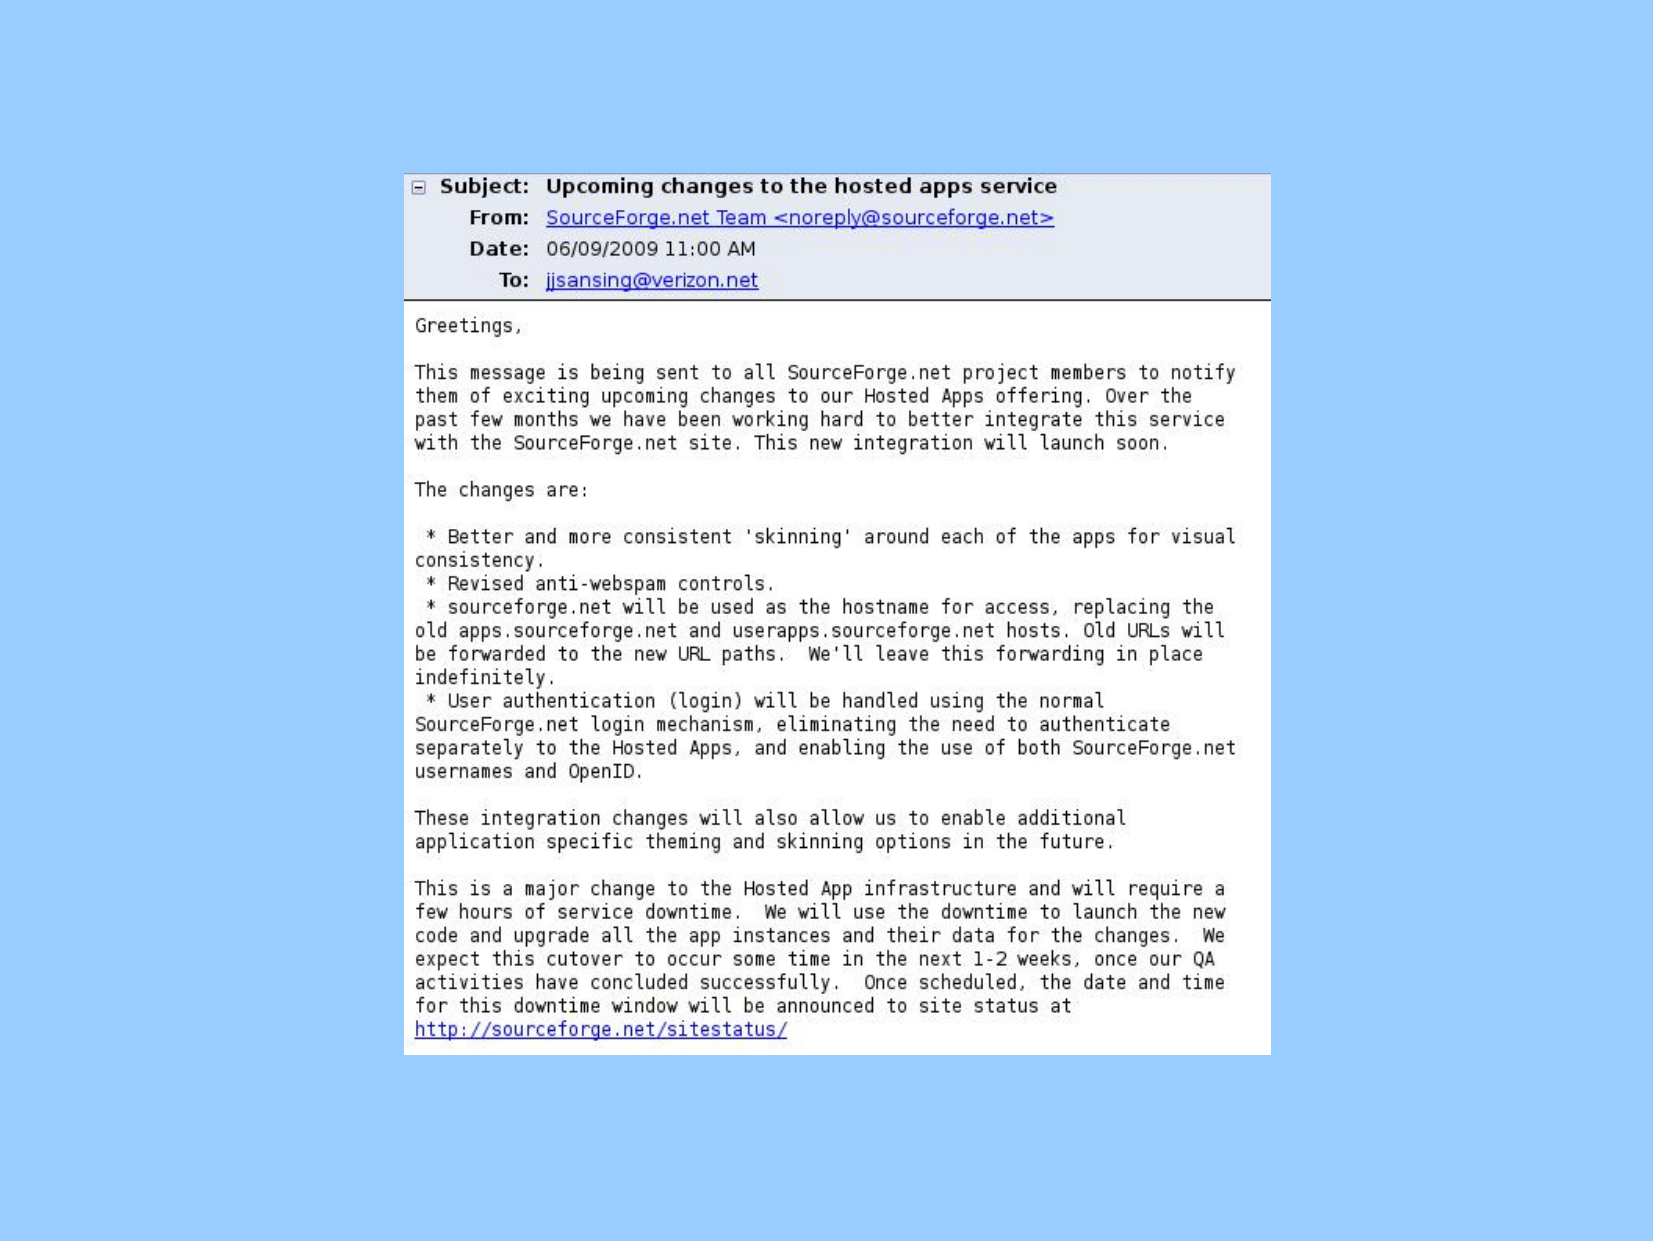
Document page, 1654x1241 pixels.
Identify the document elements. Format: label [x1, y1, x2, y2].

picture [404, 173, 1271, 1055]
